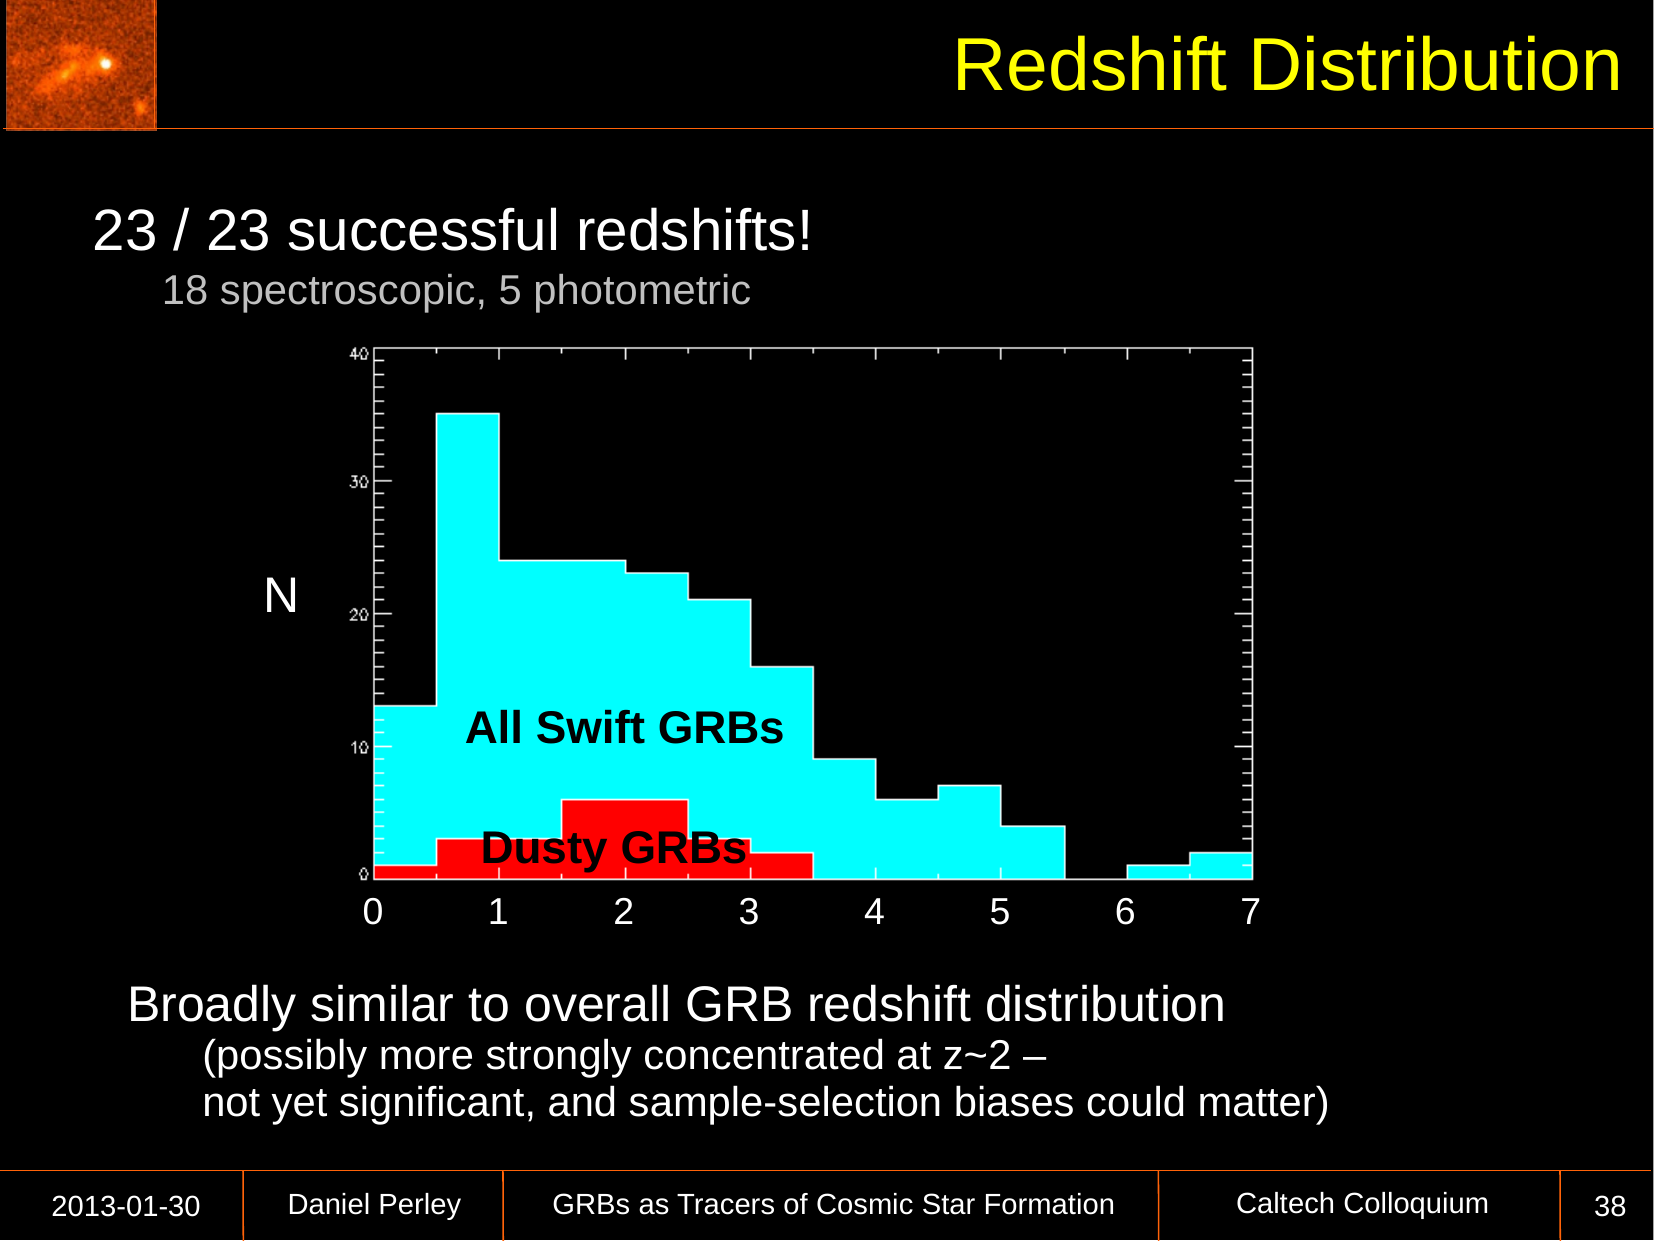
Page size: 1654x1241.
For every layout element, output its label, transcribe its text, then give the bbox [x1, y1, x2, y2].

title Redshift Distribution [187, 21, 1624, 108]
text_box N [225, 560, 338, 636]
text_box 0 1 2 3 4 5 6 7 [337, 883, 1388, 941]
text_box 23 / 23 successful redshifts! [75, 187, 1576, 274]
text_box Dusty GRBs [465, 814, 766, 881]
text_box Broadly similar to overall GRB redshift distribution (possibly more strongly concentrated at z~2 – not yet significant, and sample-selection biases could matter) [112, 968, 1501, 1133]
picture [7, 0, 154, 128]
text_box All Swift GRBs [450, 694, 826, 761]
text_box 18 spectroscopic, 5 photometric [144, 256, 820, 324]
picture [300, 335, 1266, 921]
